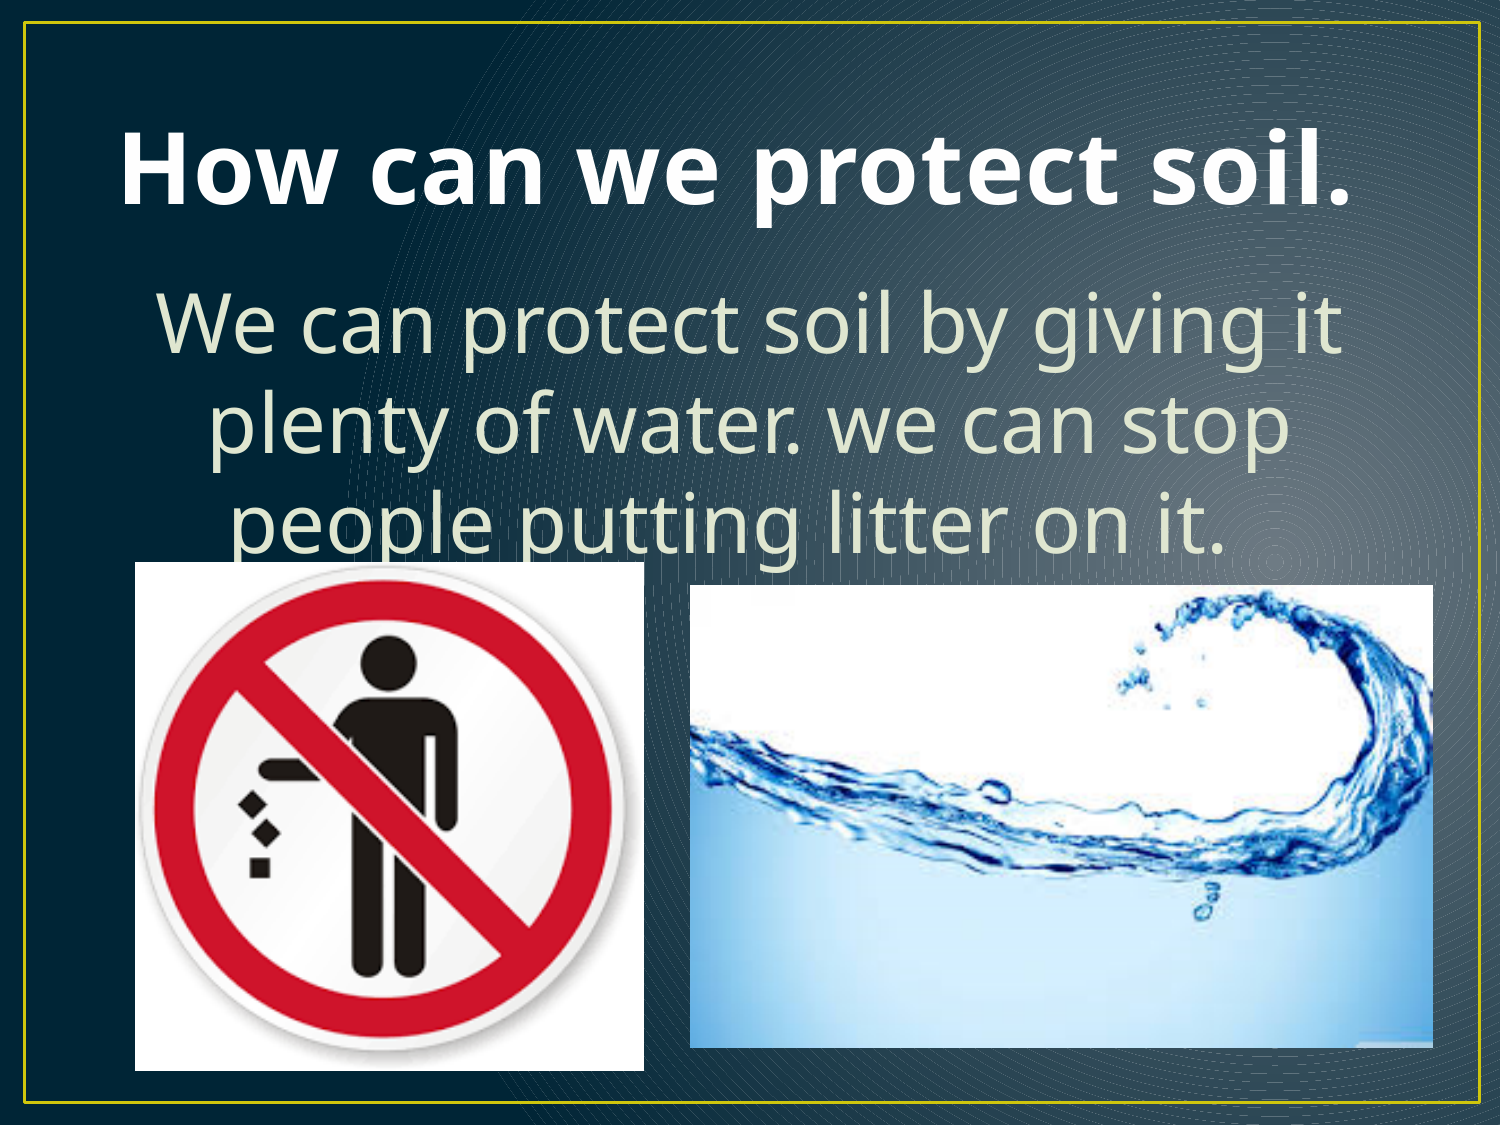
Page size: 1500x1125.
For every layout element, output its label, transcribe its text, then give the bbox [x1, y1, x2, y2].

title How can we protect soil. [75, 45, 1426, 233]
list We can protect soil by giving it plenty of water. we can stop people putting litter on it. [75, 262, 1426, 1005]
picture [136, 562, 644, 1071]
picture [690, 585, 1433, 1048]
